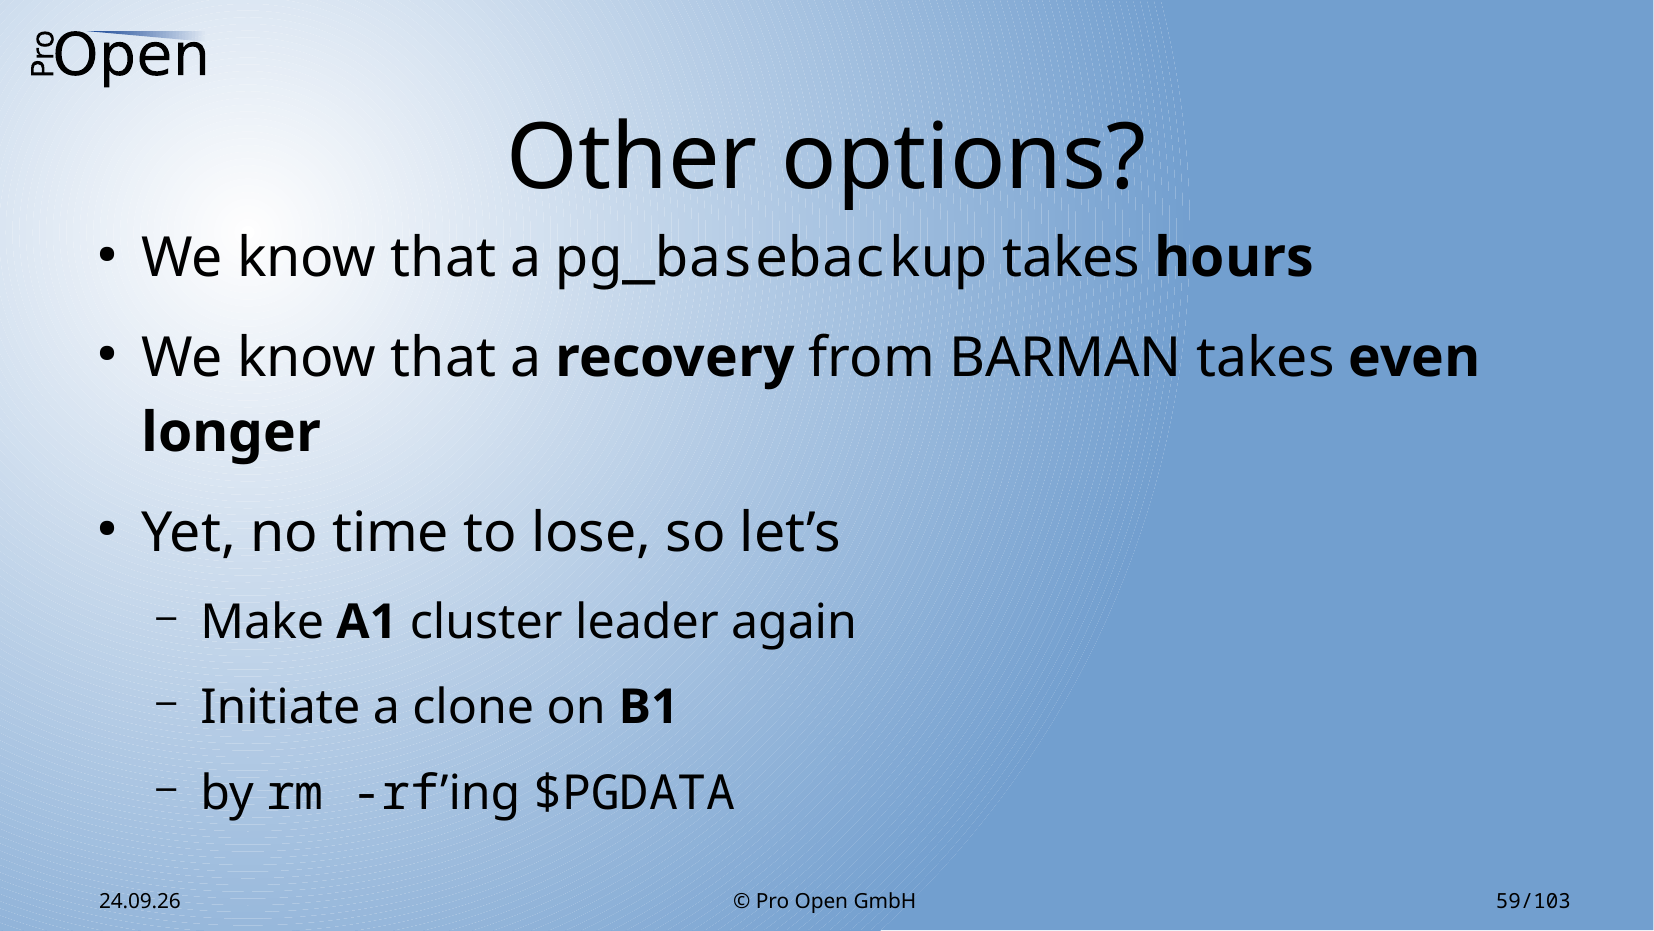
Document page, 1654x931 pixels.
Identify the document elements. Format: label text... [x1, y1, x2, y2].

title Other options? [82, 88, 1571, 217]
list We know that a pg_basebackup takes hours We know that a recovery from BARMAN takes even longer Yet, no time to lose, so let’s Make A1 cluster leader again Initiate a clone on B1 by rm -rf’ing $PGDATA [82, 217, 1571, 827]
